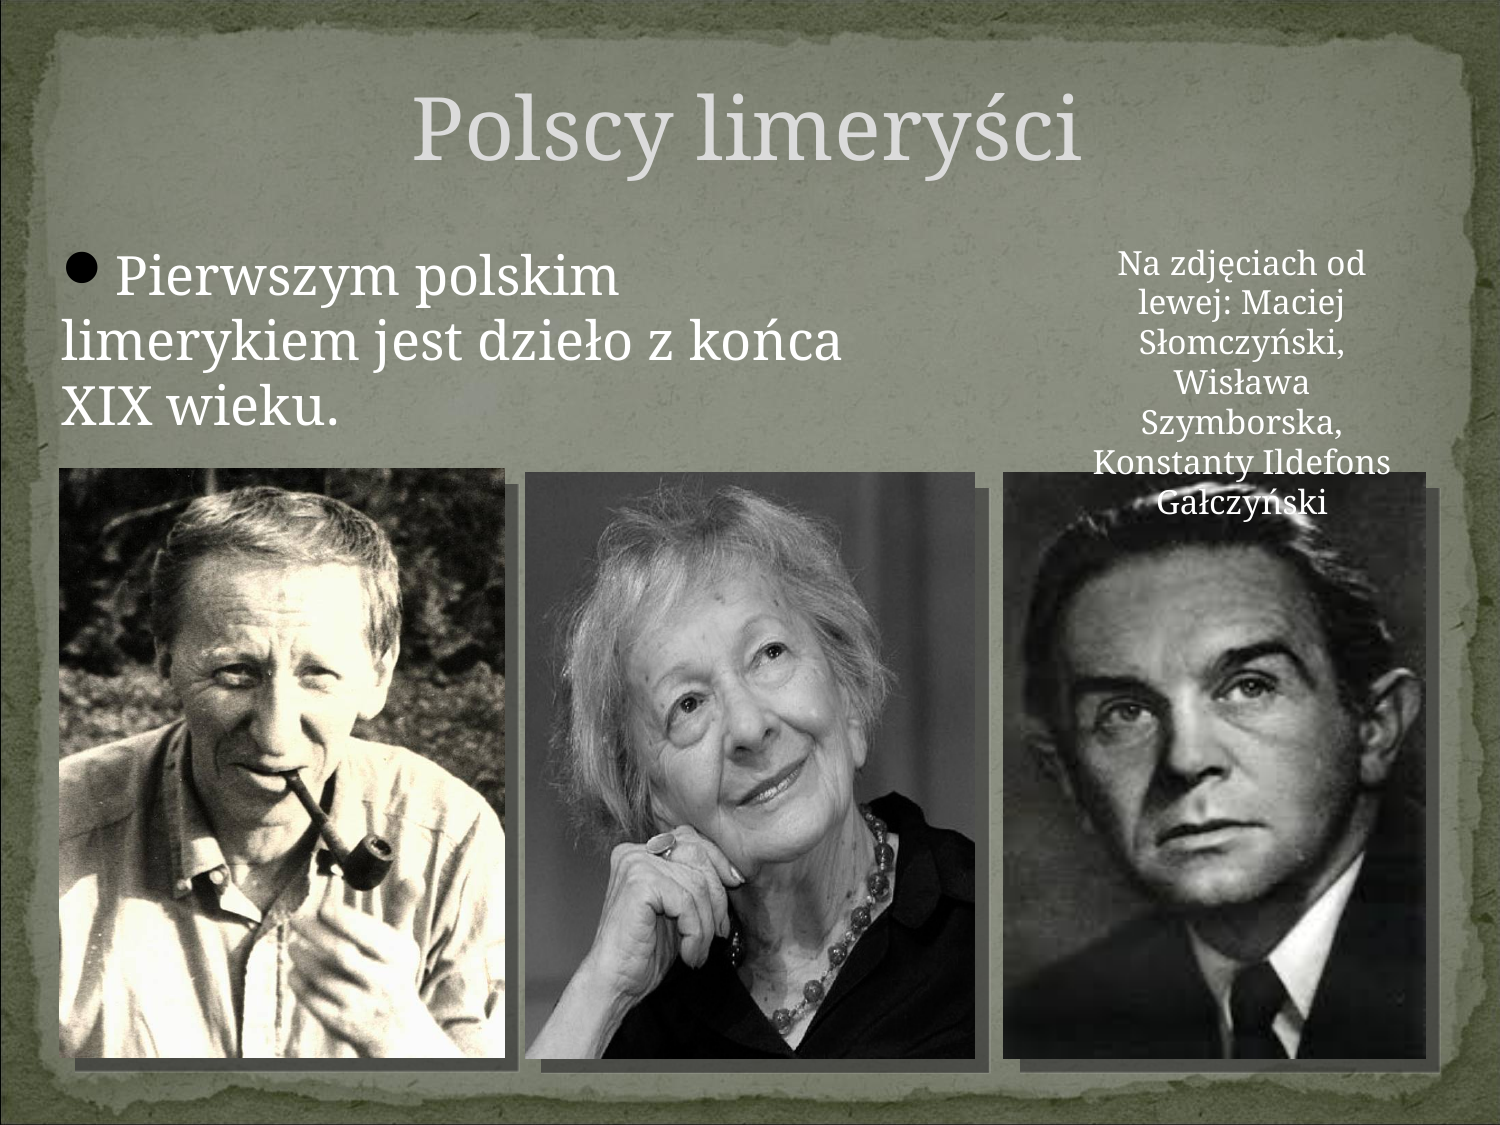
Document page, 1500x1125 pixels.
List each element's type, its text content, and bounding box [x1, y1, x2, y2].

text_box Na zdjęciach od lewej: Maciej Słomczyński, Wisława Szymborska, Konstanty Ildefons Gałczyński [1066, 234, 1418, 449]
text_box Pierwszym polskim limerykiem jest dzieło z końca XIX wieku. [46, 234, 879, 473]
text_box Polscy limeryści [70, 35, 1425, 186]
picture [0, 0, 1500, 1125]
